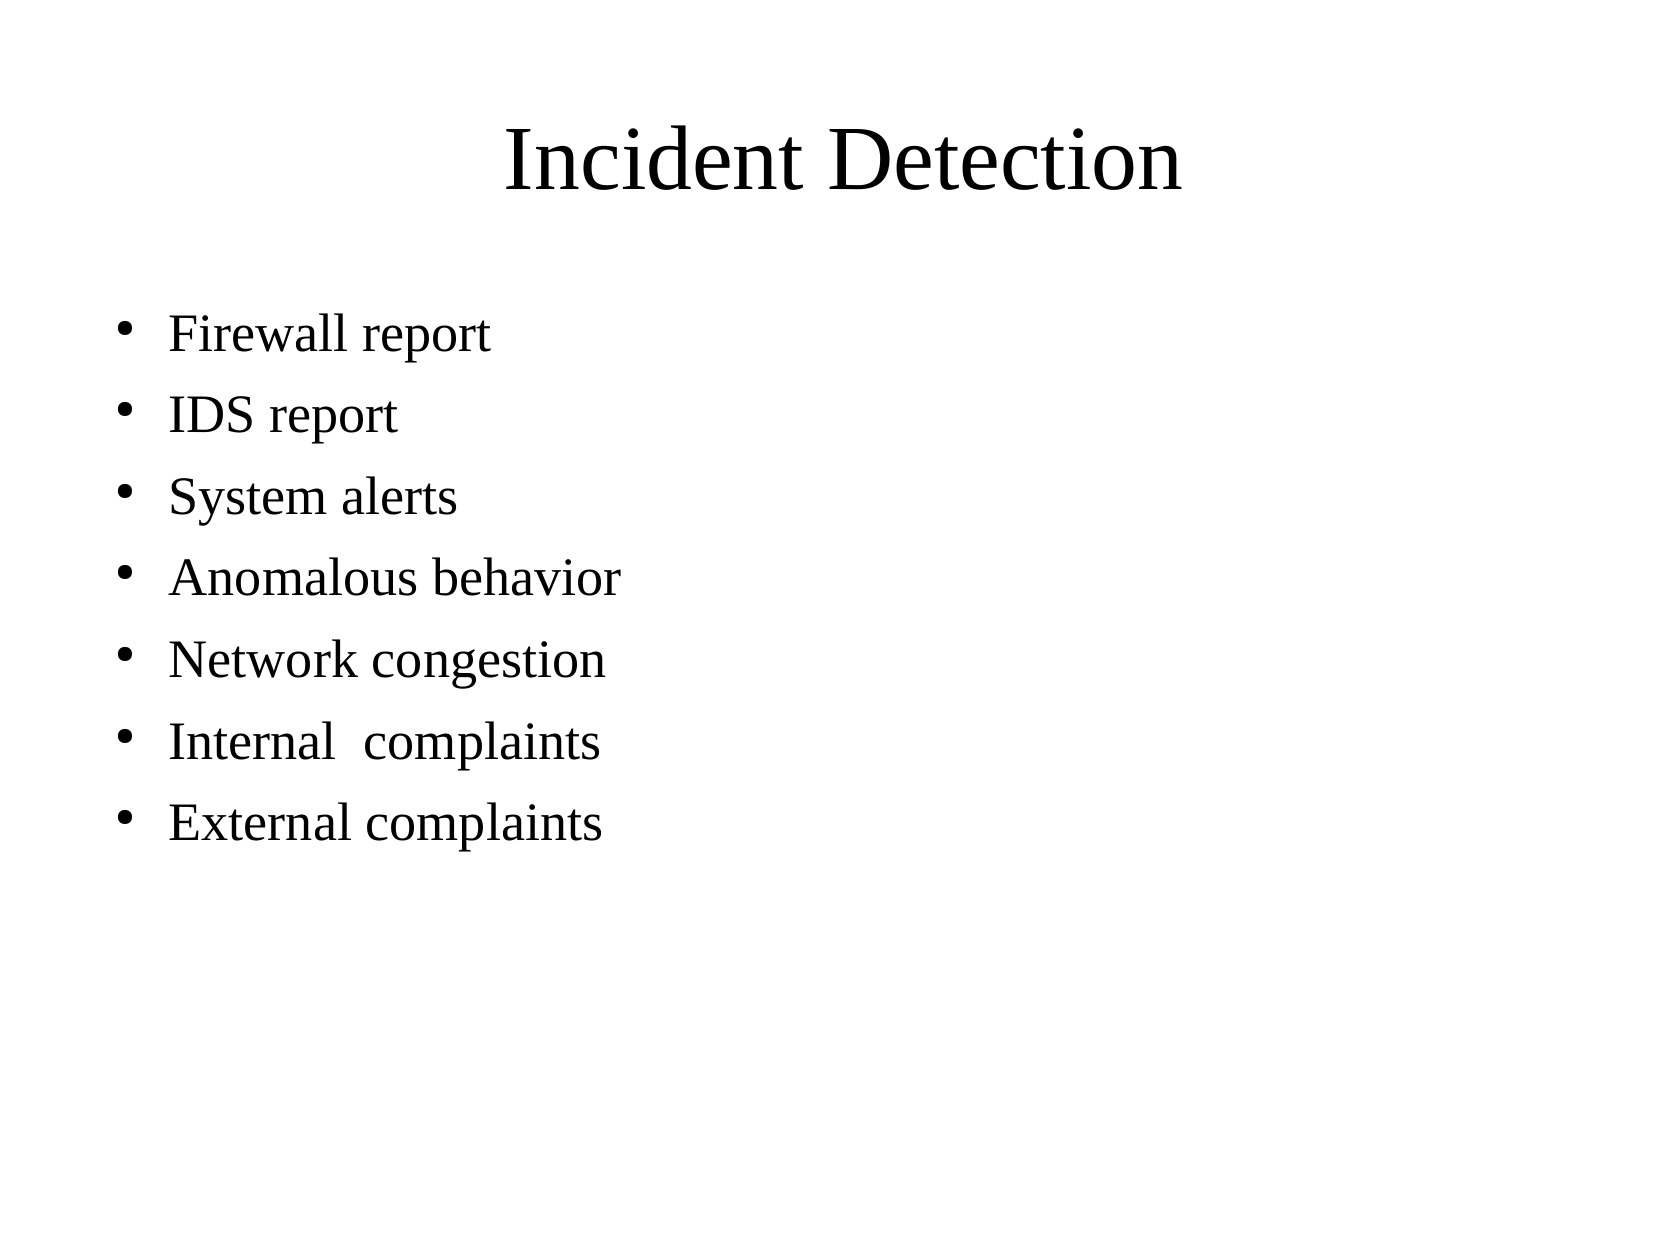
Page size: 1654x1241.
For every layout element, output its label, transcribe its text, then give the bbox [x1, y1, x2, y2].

title Incident Detection [82, 49, 1571, 257]
list Firewall report IDS report System alerts Anomalous behavior Network congestion Internal complaints External complaints [82, 289, 1571, 1108]
